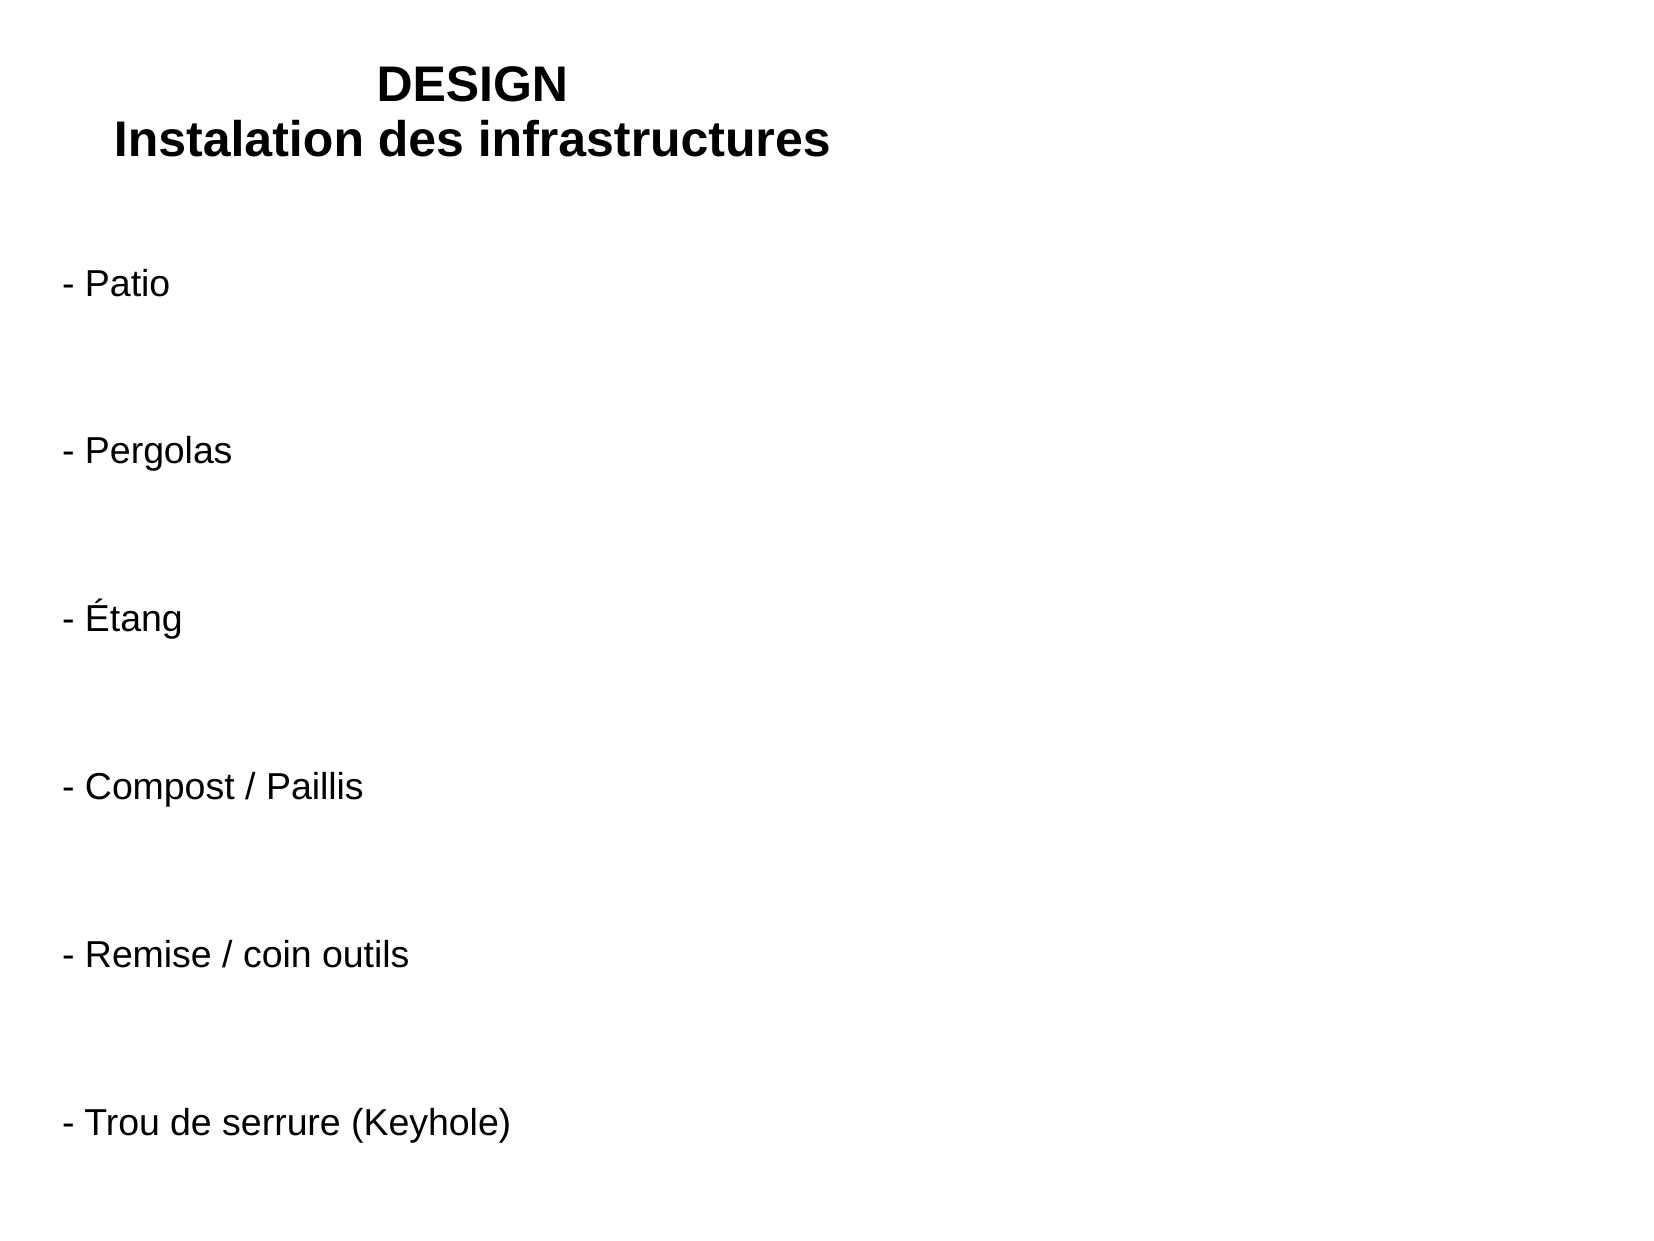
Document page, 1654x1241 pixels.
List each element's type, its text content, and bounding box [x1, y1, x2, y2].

title DESIGN Instalation des infrastructures [82, 8, 863, 212]
text_box - Patio - Pergolas - Étang - Compost / Paillis - Remise / coin outils - Trou de serrure (Keyhole) [47, 212, 875, 1110]
